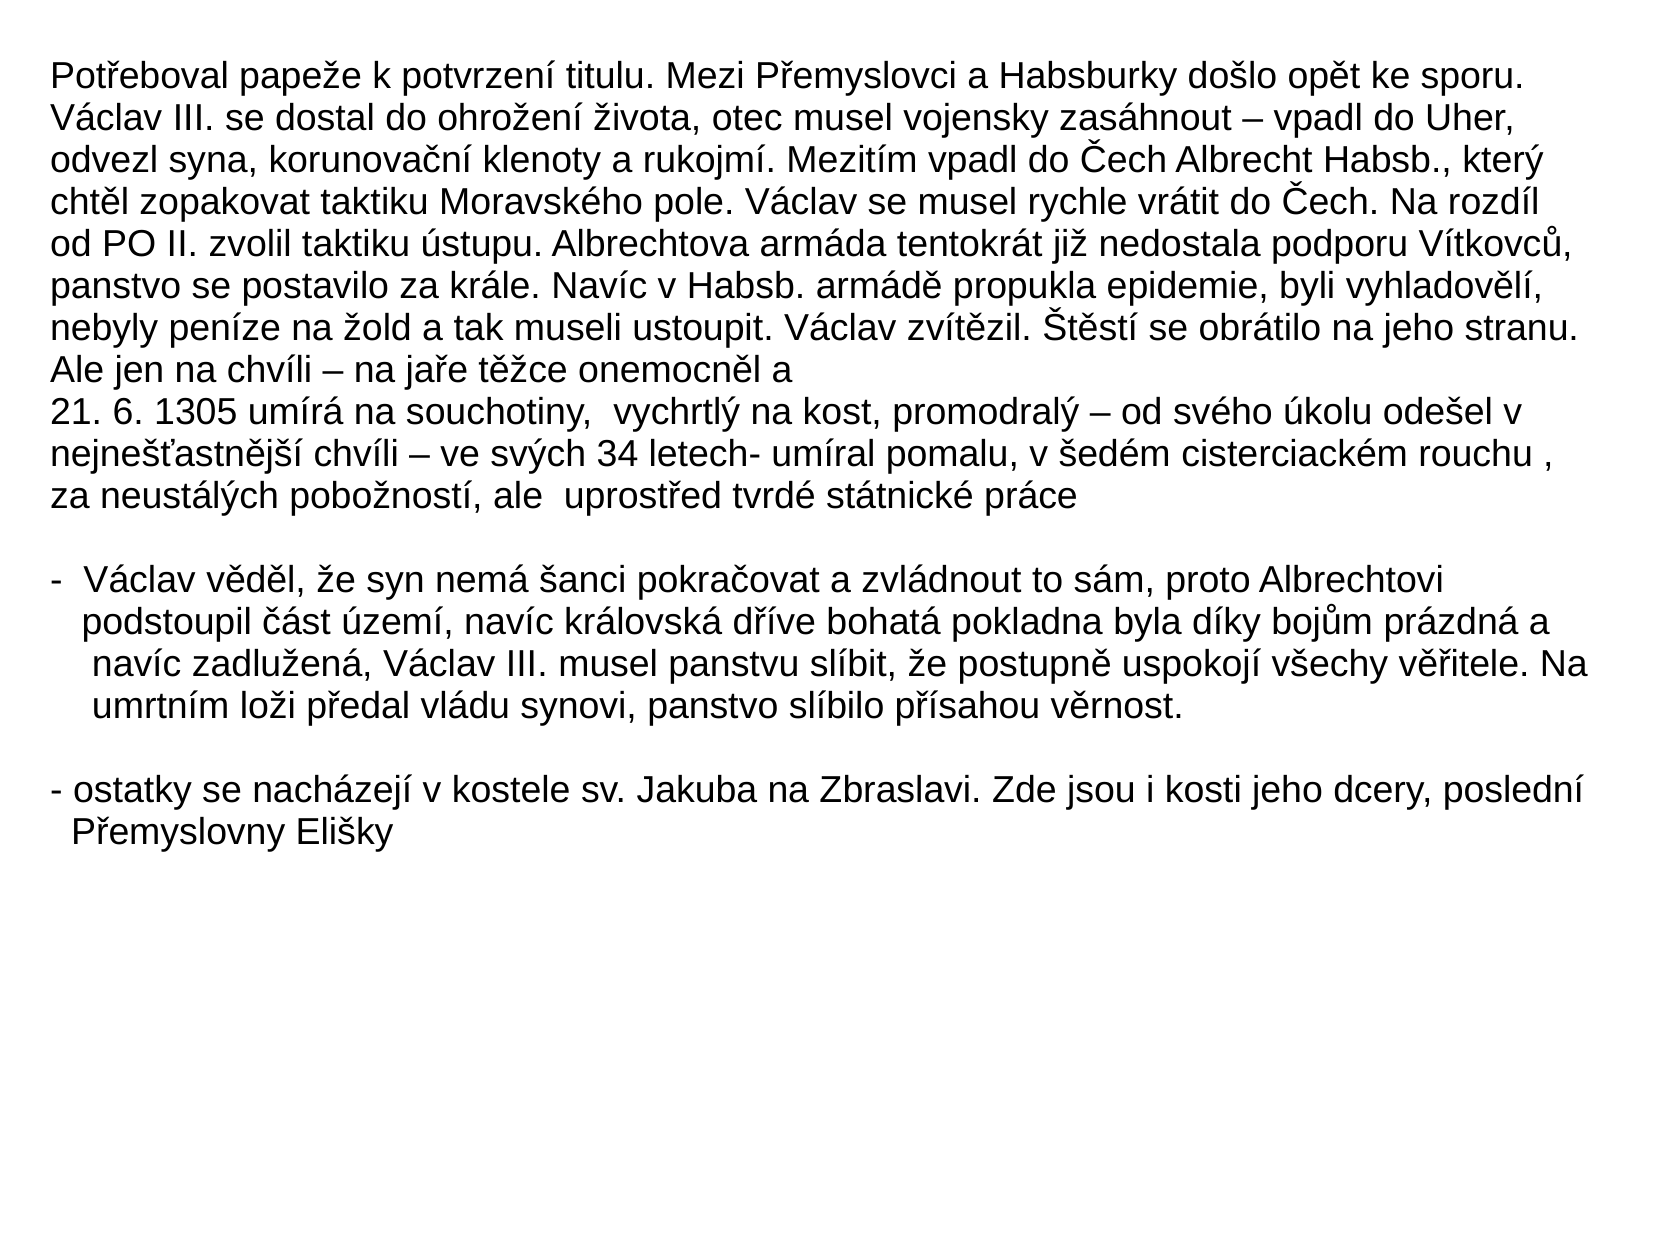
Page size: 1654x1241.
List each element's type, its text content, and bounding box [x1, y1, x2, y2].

text_box Potřeboval papeže k potvrzení titulu. Mezi Přemyslovci a Habsburky došlo opět ke sporu. Václav III. se dostal do ohrožení života, otec musel vojensky zasáhnout – vpadl do Uher, odvezl syna, korunovační klenoty a rukojmí. Mezitím vpadl do Čech Albrecht Habsb., který chtěl zopakovat taktiku Moravského pole. Václav se musel rychle vrátit do Čech. Na rozdíl od PO II. zvolil taktiku ústupu. Albrechtova armáda tentokrát již nedostala podporu Vítkovců, panstvo se postavilo za krále. Navíc v Habsb. armádě propukla epidemie, byli vyhladovělí, nebyly peníze na žold a tak museli ustoupit. Václav zvítězil. Štěstí se obrátilo na jeho stranu. Ale jen na chvíli – na jaře těžce onemocněl a 21. 6. 1305 umírá na souchotiny, vychrtlý na kost, promodralý – od svého úkolu odešel v nejnešťastnější chvíli – ve svých 34 letech- umíral pomalu, v šedém cisterciackém rouchu , za neustálých pobožností, ale uprostřed tvrdé státnické práce - Václav věděl, že syn nemá šanci pokračovat a zvládnout to sám, proto Albrechtovi podstoupil část území, navíc královská dříve bohatá pokladna byla díky bojům prázdná a navíc zadlužená, Václav III. musel panstvu slíbit, že postupně uspokojí všechy věřitele. Na umrtním loži předal vládu synovi, panstvo slíbilo přísahou věrnost. - ostatky se nacházejí v kostele sv. Jakuba na Zbraslavi. Zde jsou i kosti jeho dcery, poslední Přemyslovny Elišky [35, 47, 1607, 861]
